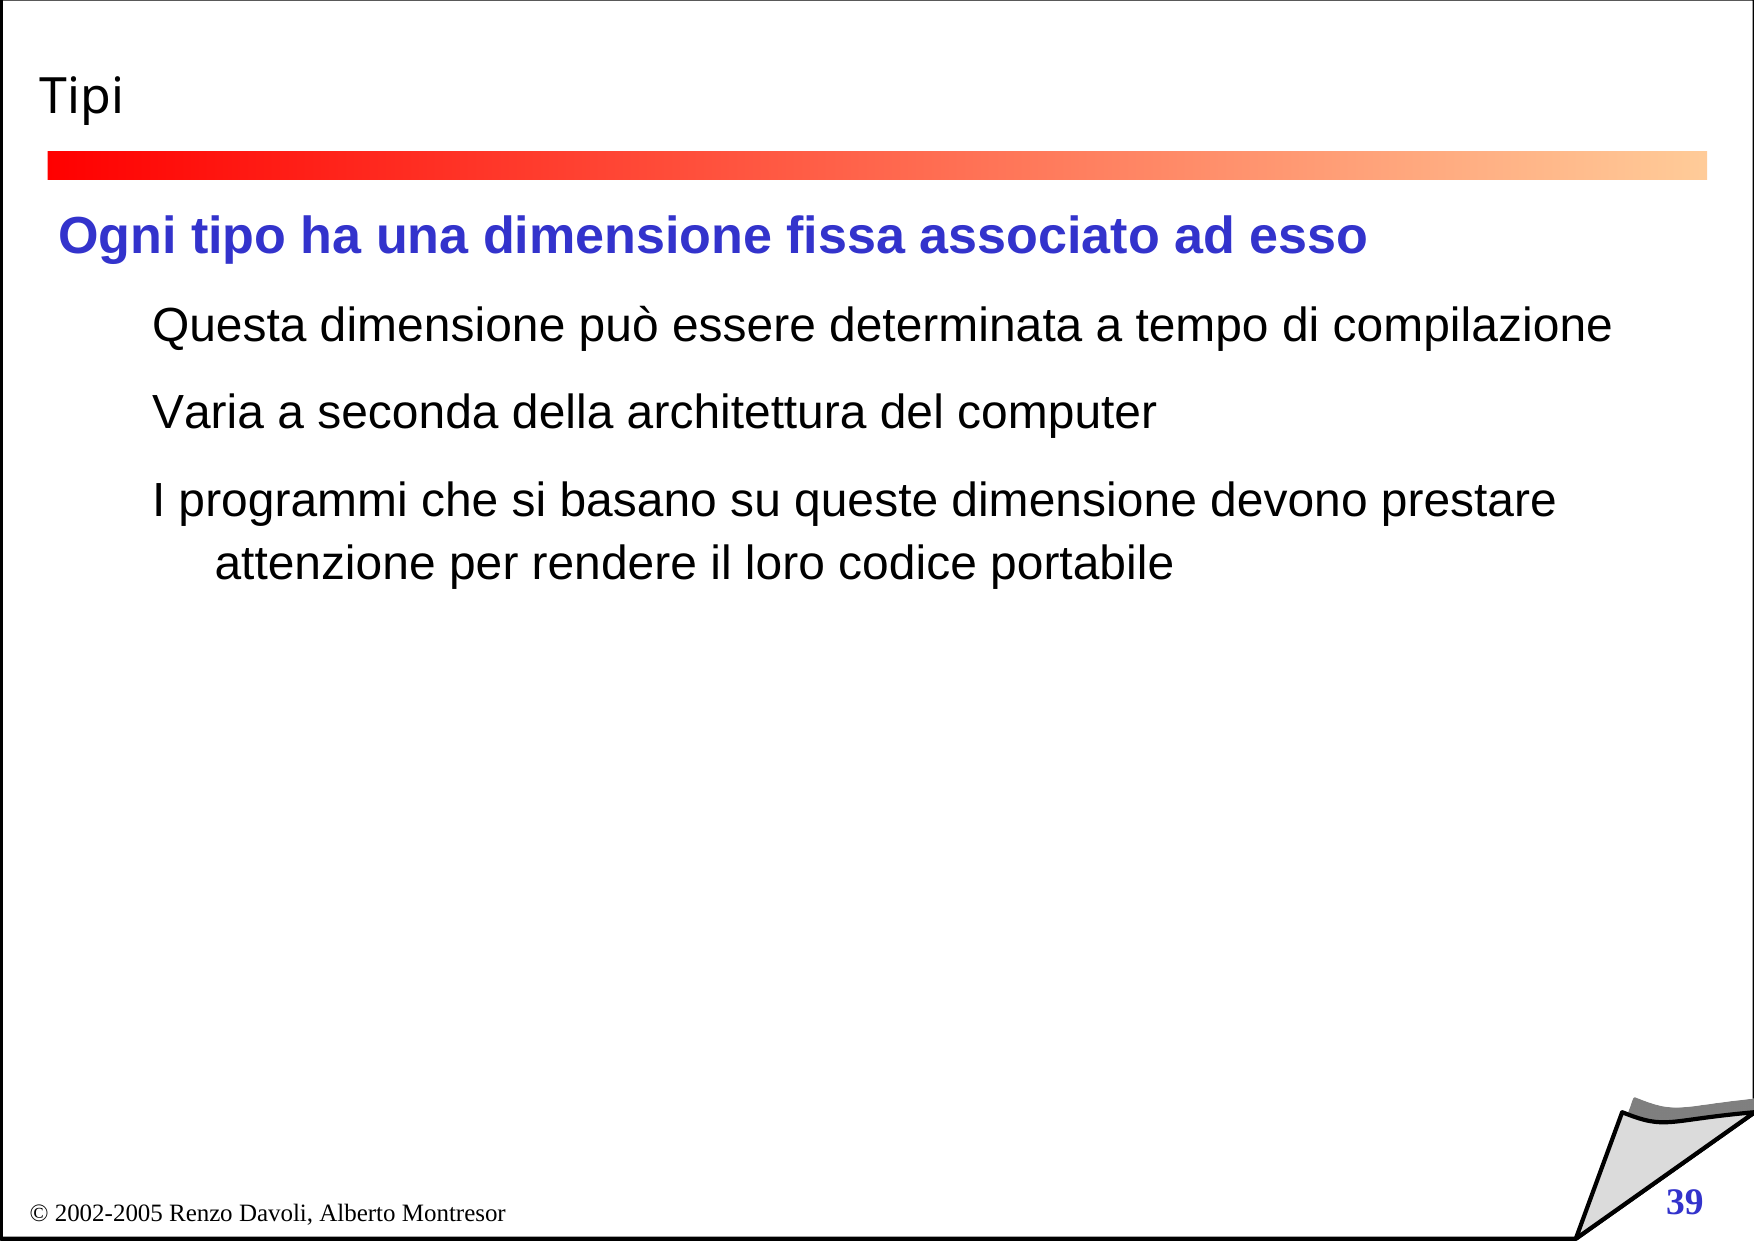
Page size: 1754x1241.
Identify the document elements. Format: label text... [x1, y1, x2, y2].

text_box main [750, 151, 754, 179]
title Tipi [40, 49, 1714, 144]
list Ogni tipo ha una dimensione fissa associato ad esso Questa dimensione può essere determinata a tempo di compilazione Varia a seconda della architettura del computer I programmi che si basano su queste dimensione devono prestare attenzione per rendere il loro codice portabile [58, 206, 1696, 815]
